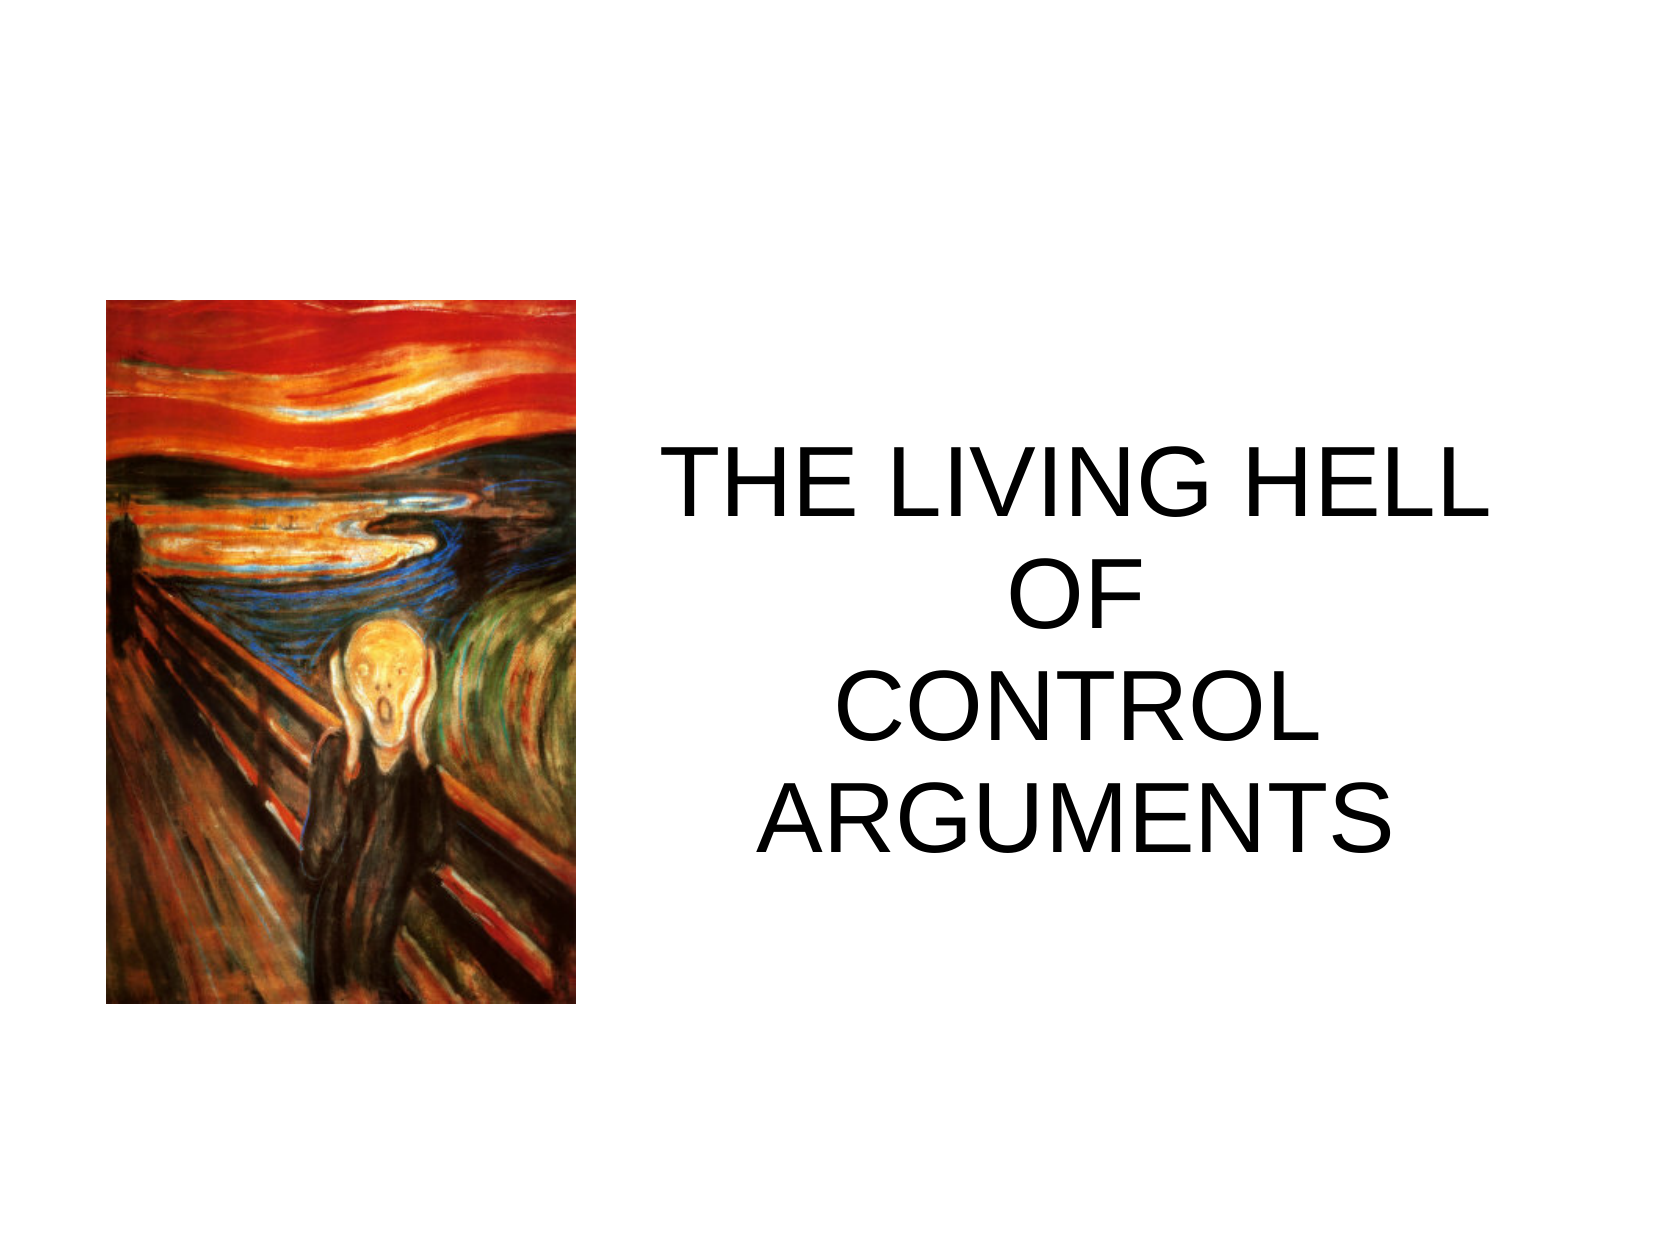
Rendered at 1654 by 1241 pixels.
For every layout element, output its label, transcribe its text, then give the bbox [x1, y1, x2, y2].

text_box THE LIVING HELL OF CONTROL ARGUMENTS [614, 290, 1538, 1010]
picture [106, 300, 576, 1004]
